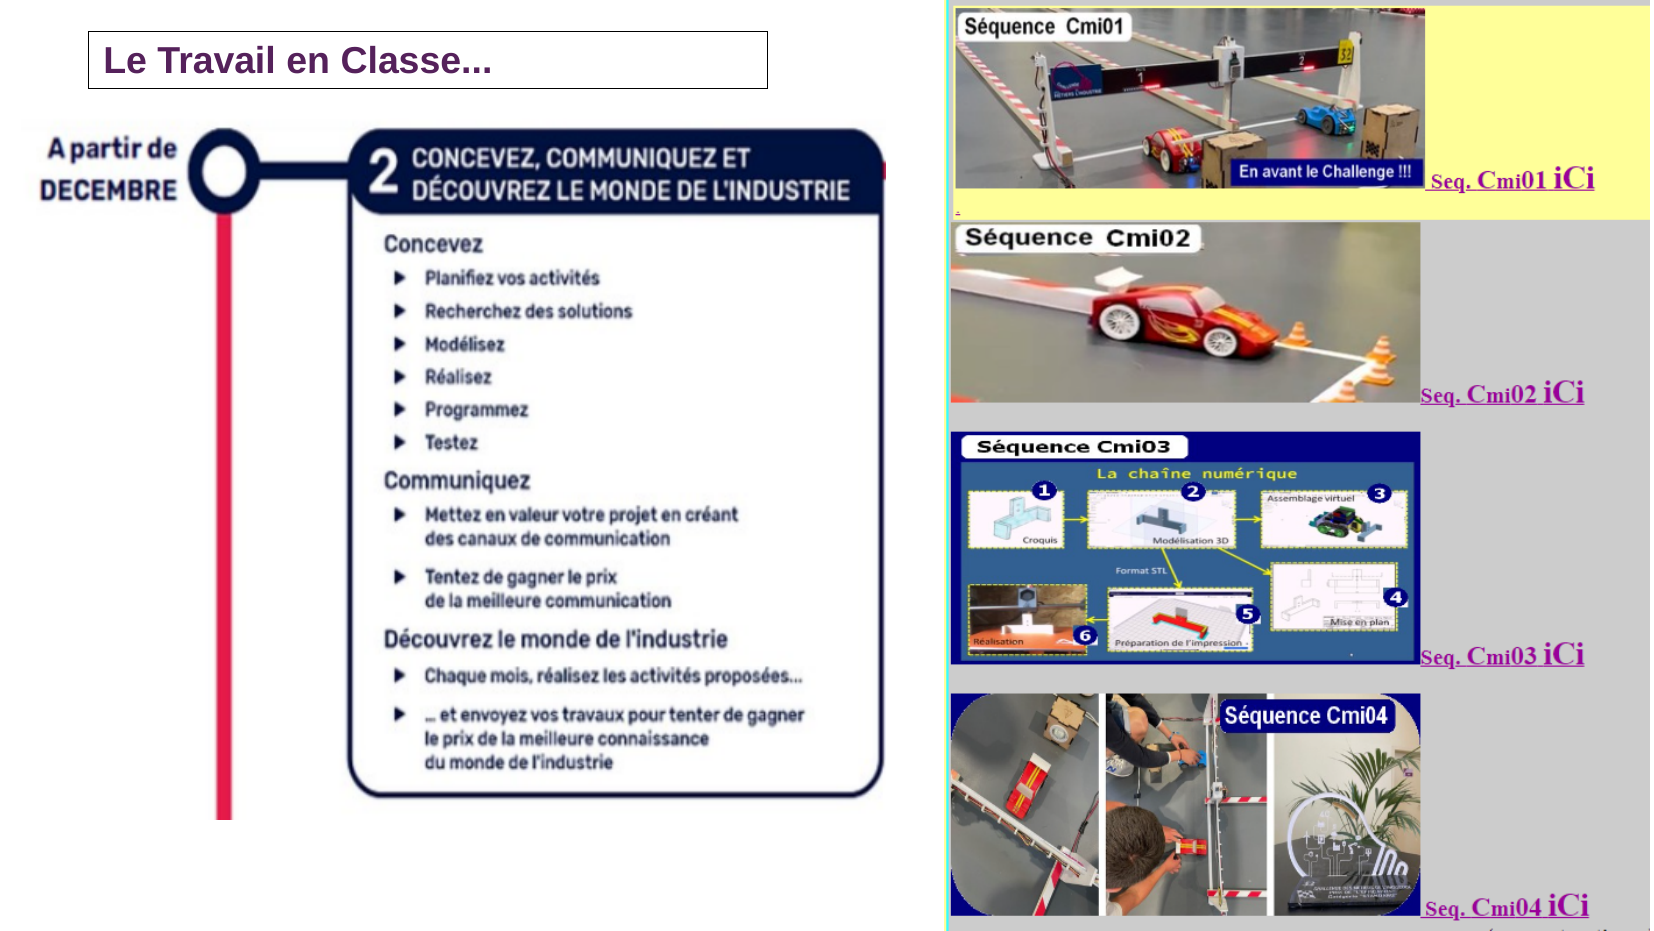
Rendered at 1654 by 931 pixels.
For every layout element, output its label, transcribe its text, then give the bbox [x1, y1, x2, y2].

text_box Le Travail en Classe... [88, 31, 768, 89]
picture [21, 100, 886, 820]
picture [944, 0, 1650, 931]
